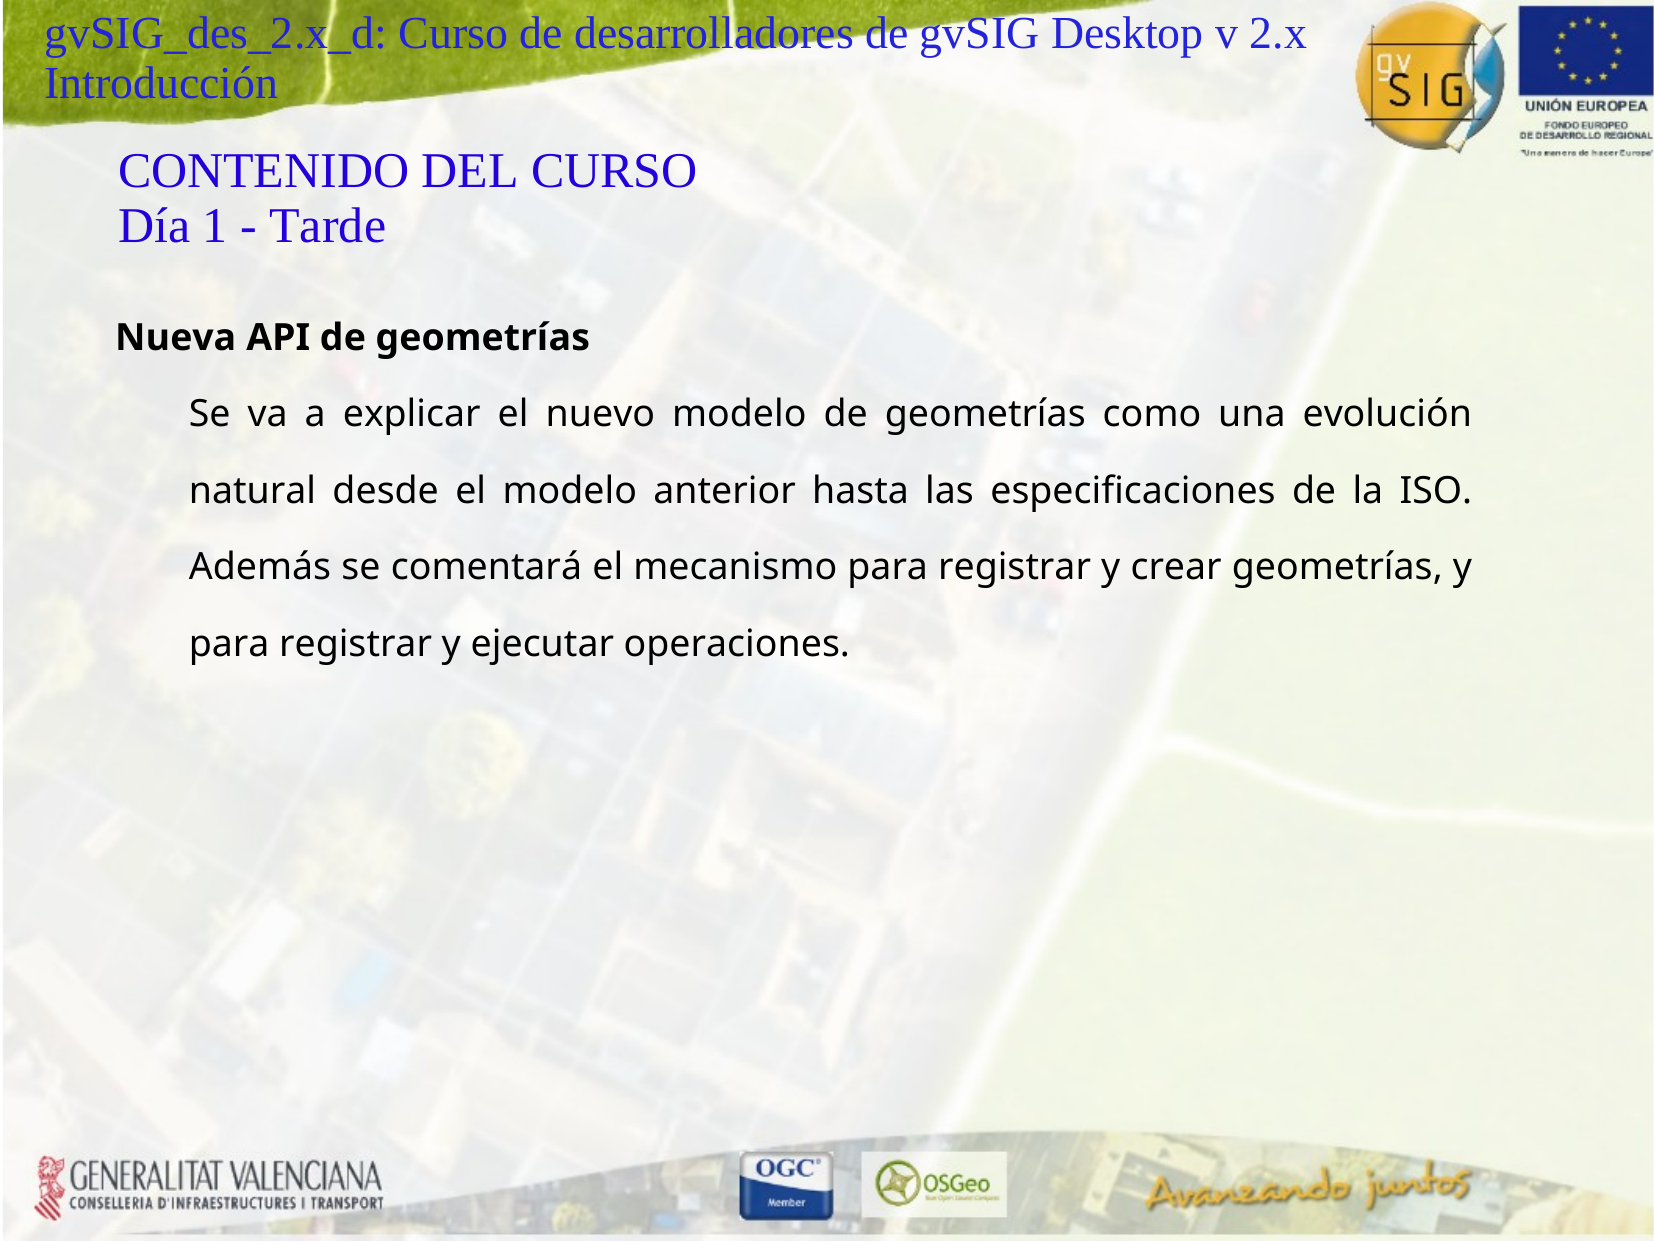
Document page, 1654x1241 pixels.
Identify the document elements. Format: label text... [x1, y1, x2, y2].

title CONTENIDO DEL CURSO Día 1 - Tarde [118, 124, 1447, 272]
picture [2, 0, 1654, 1241]
text_box Nueva API de geometrías Se va a explicar el nuevo modelo de geometrías como una evolución natural desde el modelo anterior hasta las especificaciones de la ISO. Además se comentará el mecanismo para registrar y crear geometrías, y para registrar y ejecutar operaciones. [100, 277, 1489, 946]
